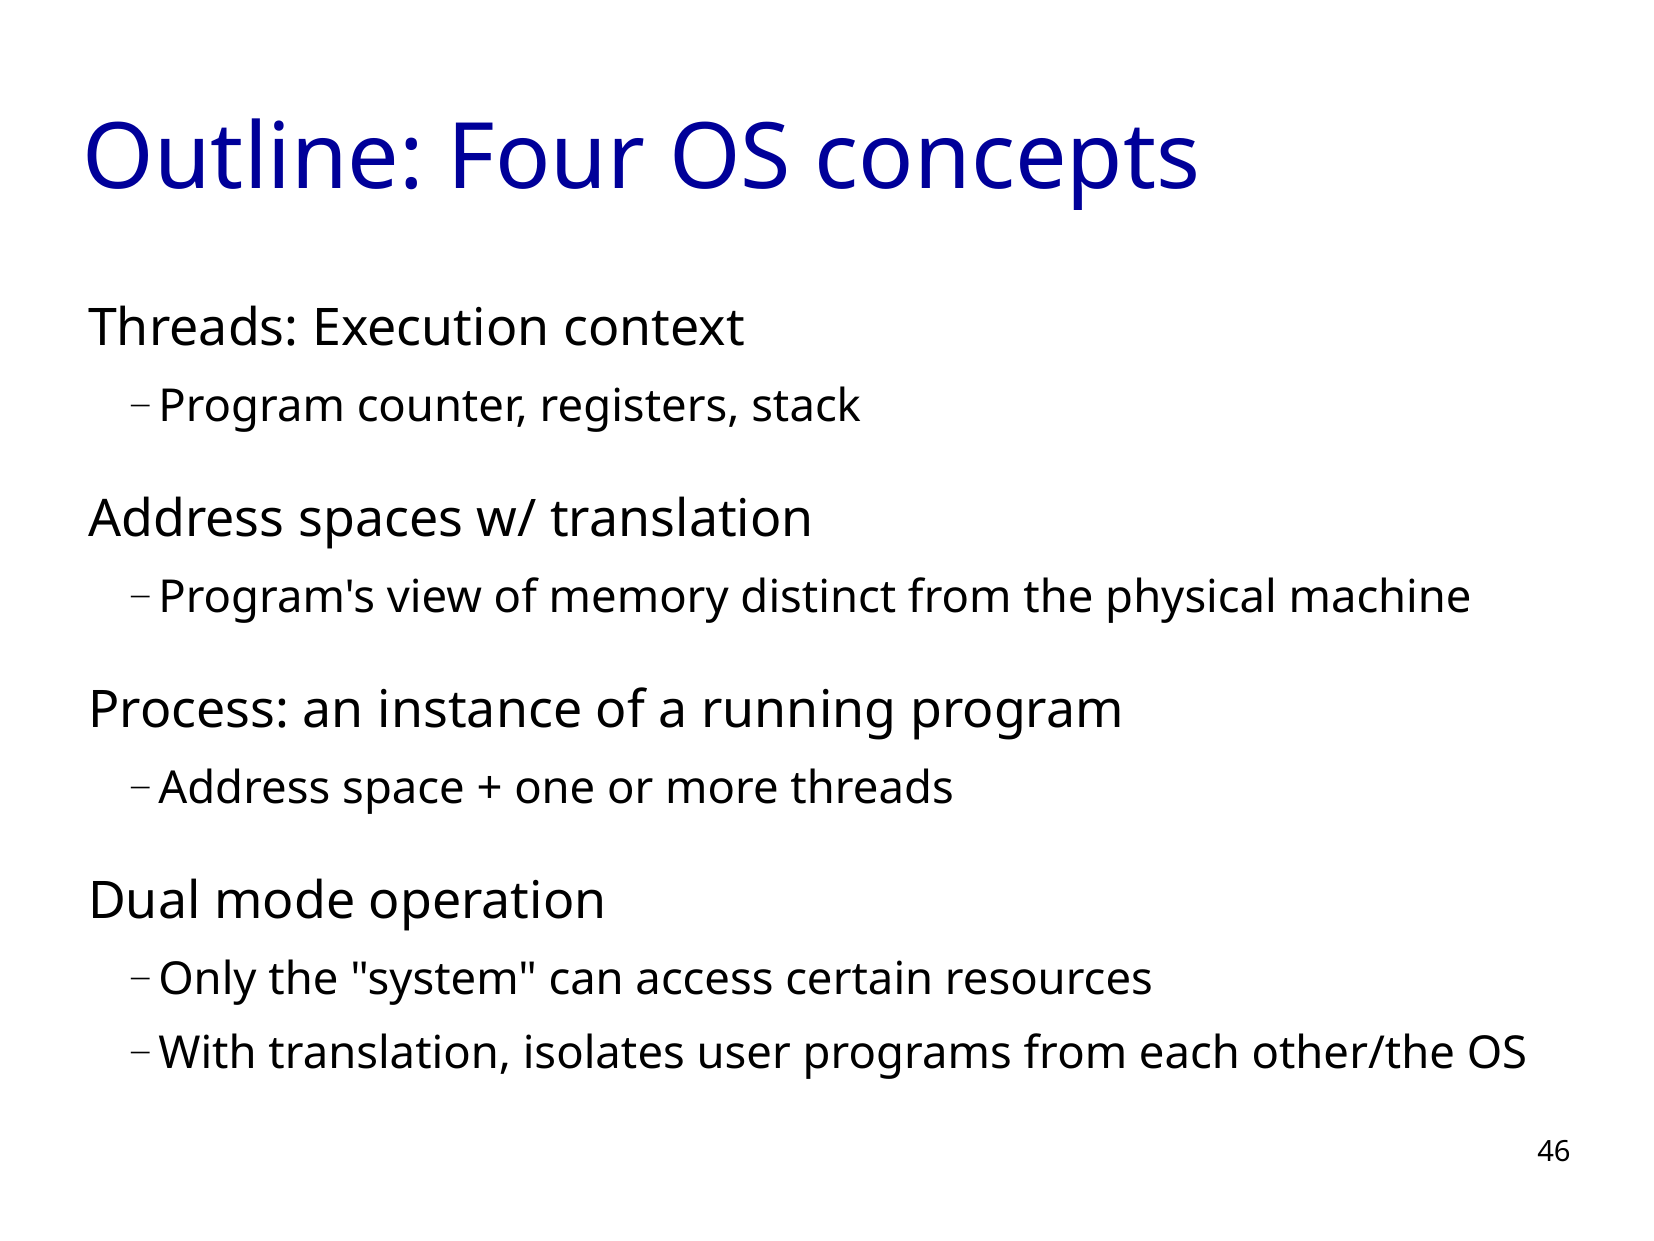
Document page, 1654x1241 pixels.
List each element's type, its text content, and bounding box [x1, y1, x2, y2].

list Threads: Execution context Program counter, registers, stack Address spaces w/ translation Program's view of memory distinct from the physical machine Process: an instance of a running program Address space + one or more threads Dual mode operation Only the "system" can access certain resources With translation, isolates user programs from each other/the OS [60, 290, 1571, 1096]
title Outline: Four OS concepts [82, 49, 1571, 257]
